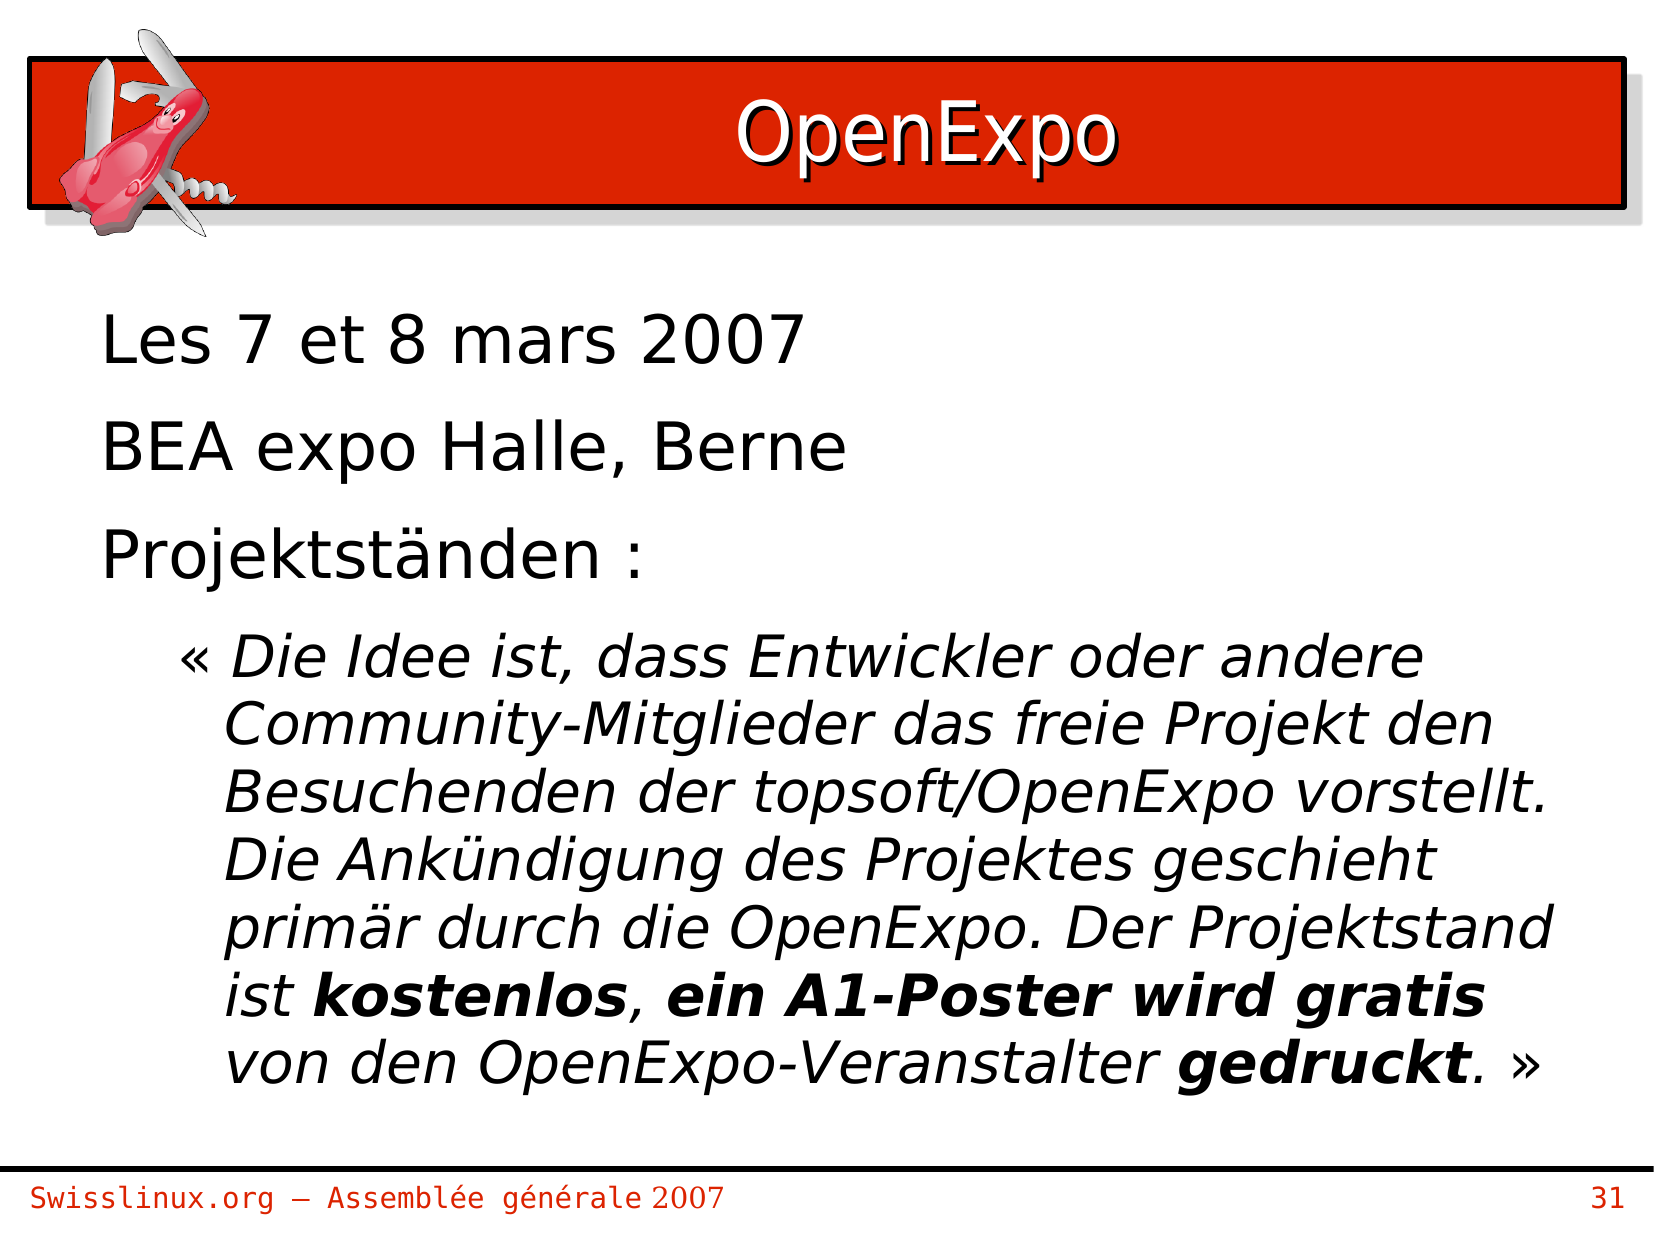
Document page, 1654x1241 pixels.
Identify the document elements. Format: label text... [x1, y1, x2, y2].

picture [59, 29, 237, 237]
list Les 7 et 8 mars 2007 BEA expo Halle, Berne Projektständen : « Die Idee ist, dass Entwickler oder andere Community-Mitglieder das freie Projekt den Besuchenden der topsoft/OpenExpo vorstellt. Die Ankündigung des Projektes geschieht primär durch die OpenExpo. Der Projektstand ist kostenlos, ein A1-Poster wird gratis von den OpenExpo-Veranstalter gedruckt. » [82, 290, 1571, 1109]
title OpenExpo [259, 84, 1595, 182]
